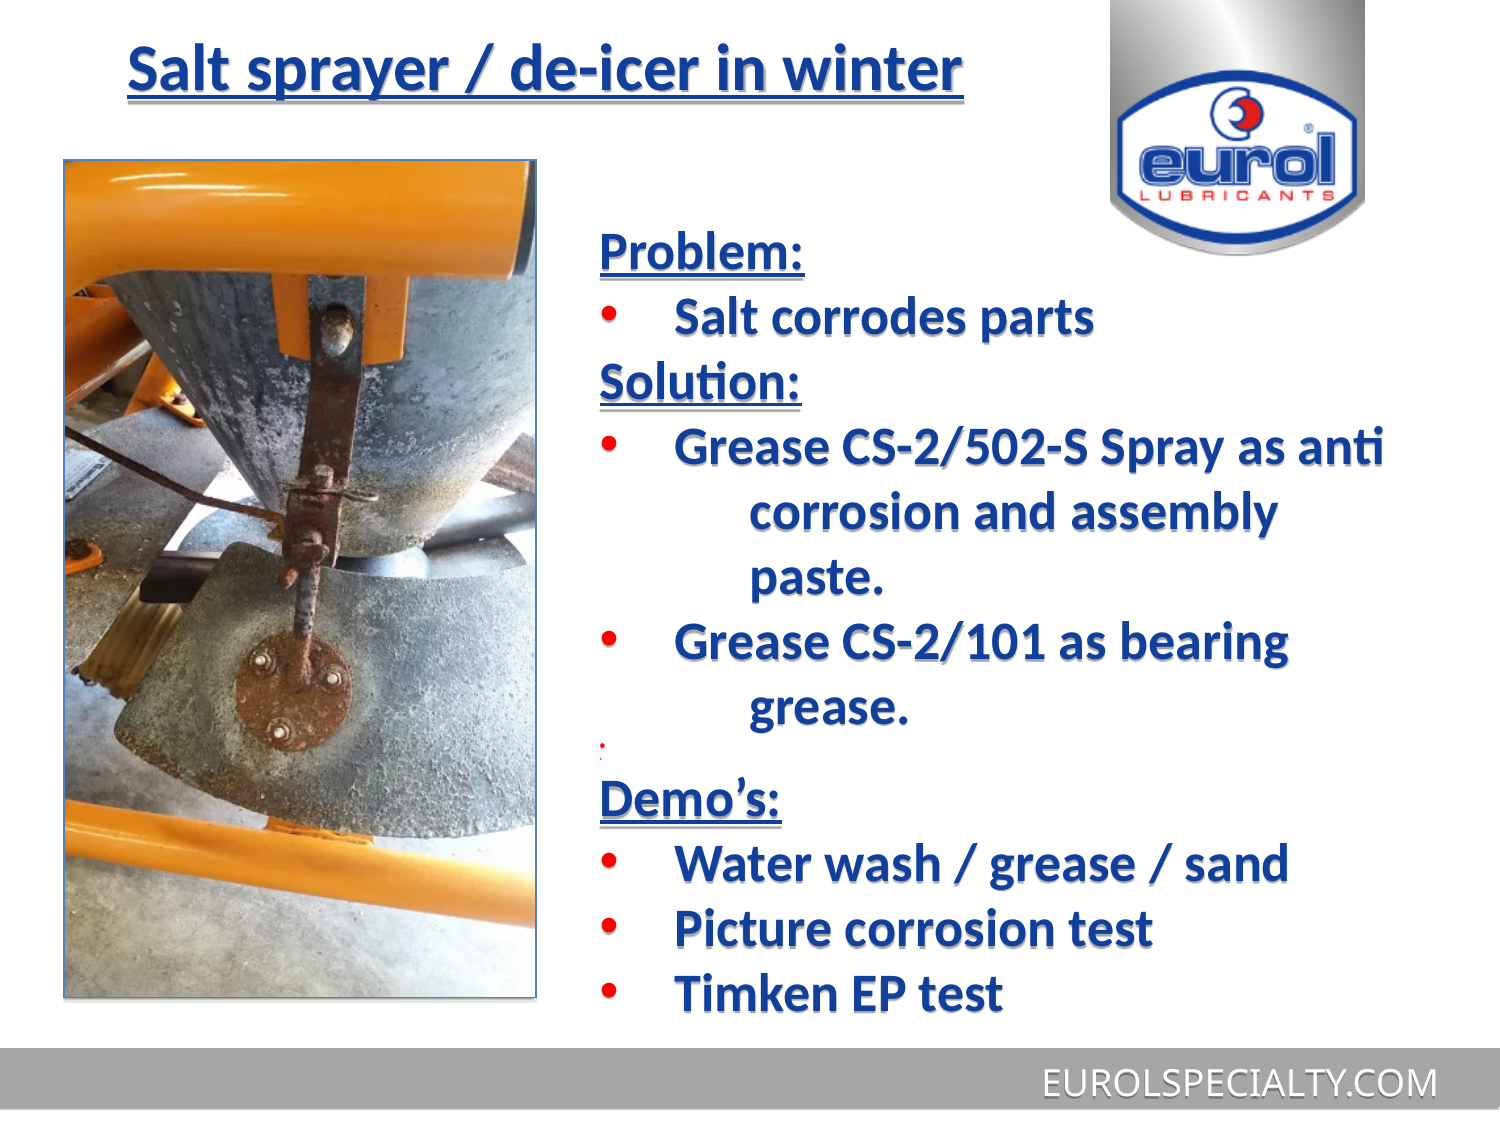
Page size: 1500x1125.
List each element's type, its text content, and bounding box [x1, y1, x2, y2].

text_box Salt sprayer / de-icer in winter [112, 16, 1175, 112]
text_box Problem: Salt corrodes parts Solution: Grease CS-2/502-S Spray as anti corrosion and assembly paste. Grease CS-2/101 as bearing grease. Demo’s: Water wash / grease / sand Picture corrosion test Timken EP test [584, 208, 1408, 973]
picture [64, 160, 536, 997]
